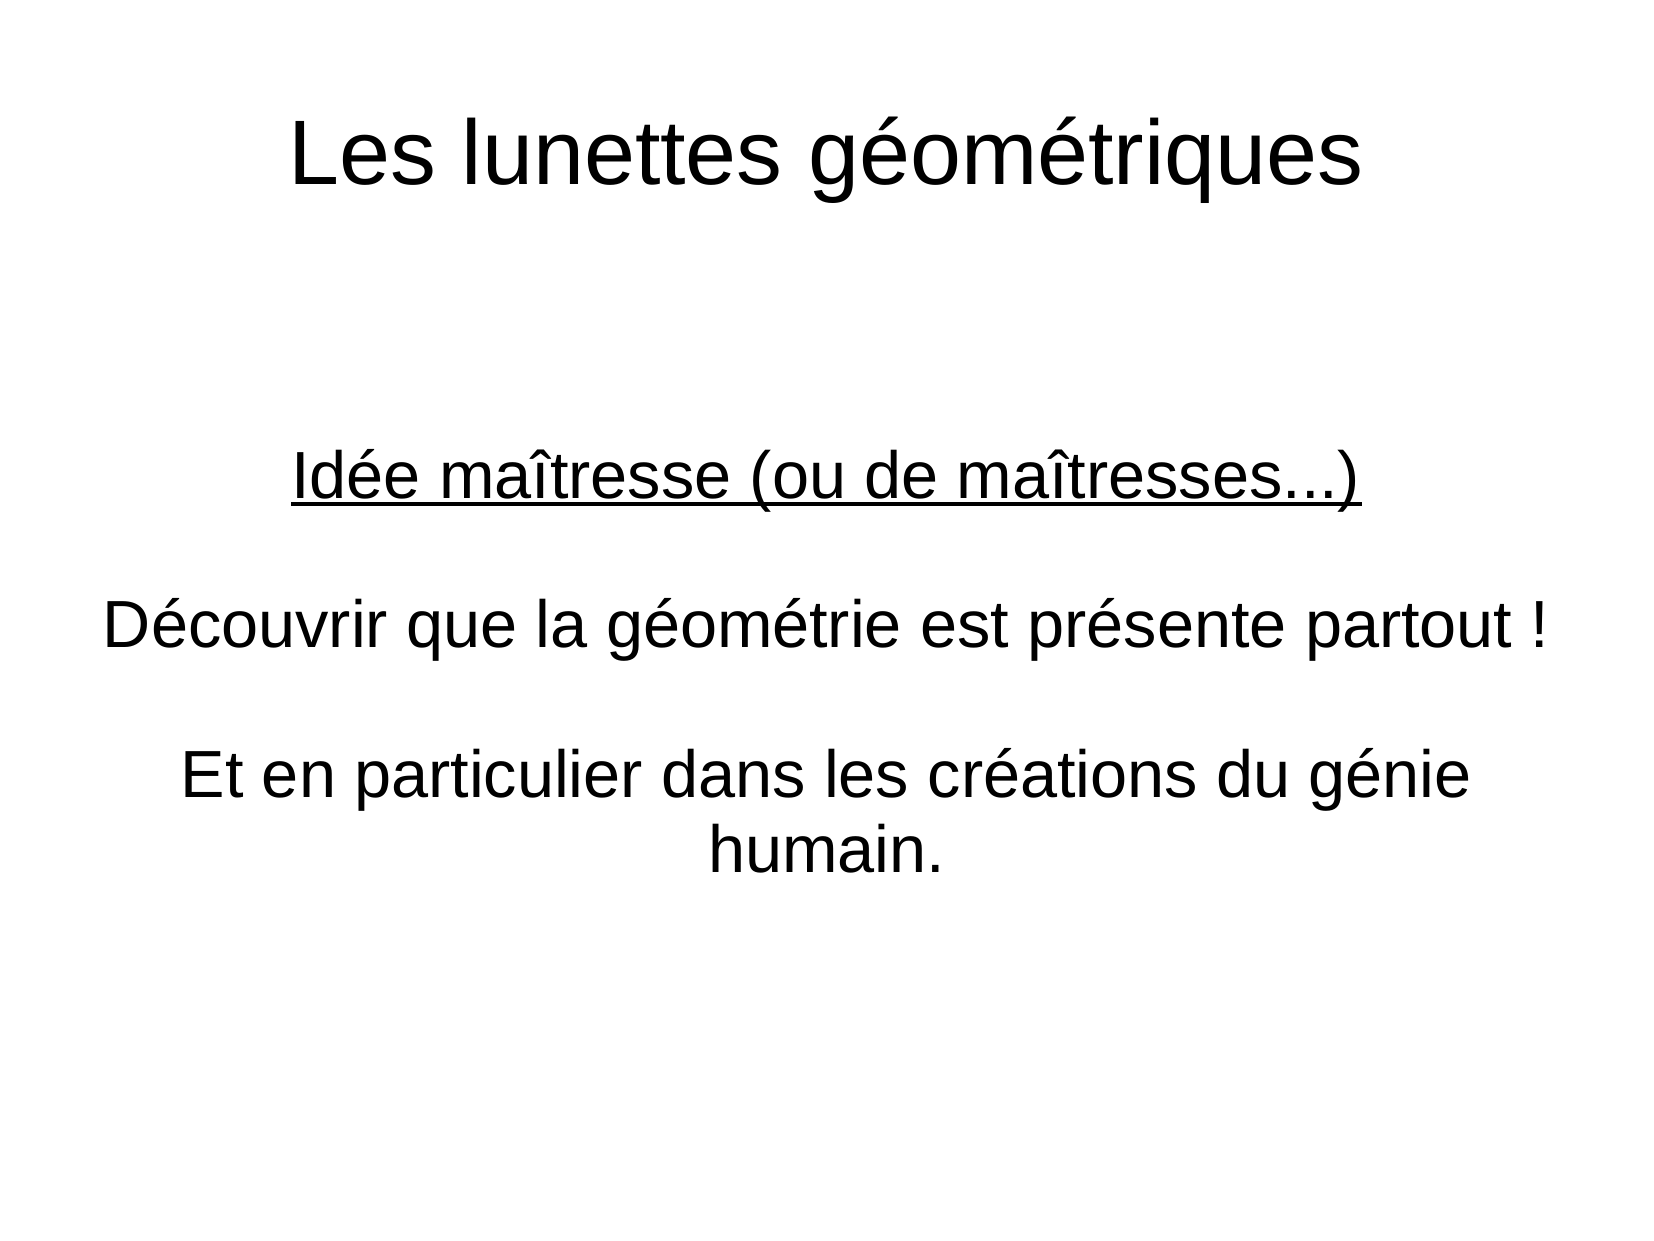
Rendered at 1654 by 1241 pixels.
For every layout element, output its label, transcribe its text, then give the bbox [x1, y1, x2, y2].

title Les lunettes géométriques [82, 49, 1571, 257]
subtitle Idée maîtresse (ou de maîtresses...) Découvrir que la géométrie est présente partout ! Et en particulier dans les créations du génie humain. [82, 290, 1571, 1109]
